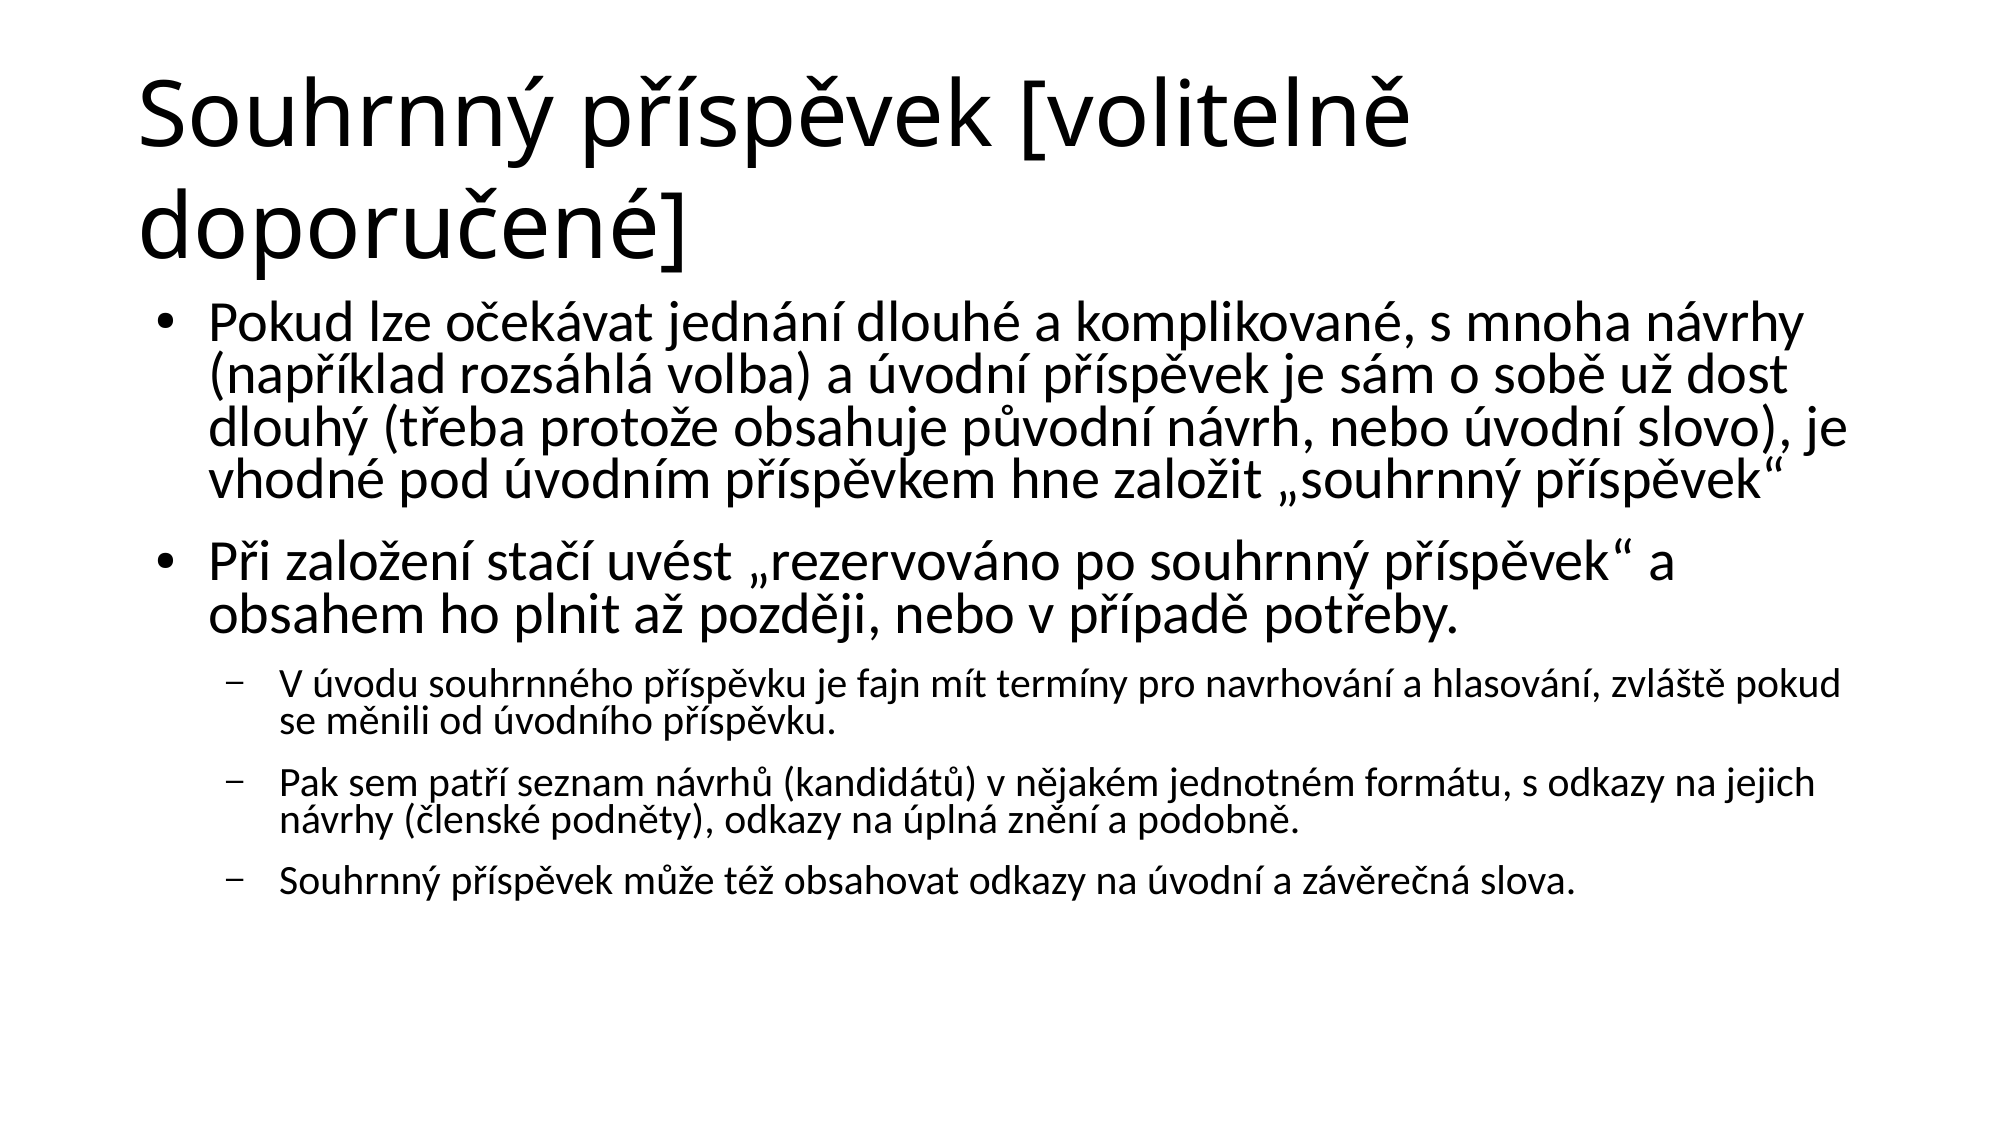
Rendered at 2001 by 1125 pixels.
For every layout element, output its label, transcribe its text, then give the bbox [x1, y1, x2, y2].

list Pokud lze očekávat jednání dlouhé a komplikované, s mnoha návrhy (například rozsáhlá volba) a úvodní příspěvek je sám o sobě už dost dlouhý (třeba protože obsahuje původní návrh, nebo úvodní slovo), je vhodné pod úvodním příspěvkem hne založit „souhrnný příspěvek“ Při založení stačí uvést „rezervováno po souhrnný příspěvek“ a obsahem ho plnit až později, nebo v případě potřeby. V úvodu souhrnného příspěvku je fajn mít termíny pro navrhování a hlasování, zvláště pokud se měnili od úvodního příspěvku. Pak sem patří seznam návrhů (kandidátů) v nějakém jednotném formátu, s odkazy na jejich návrhy (členské podněty), odkazy na úplná znění a podobně. Souhrnný příspěvek může též obsahovat odkazy na úvodní a závěrečná slova. [137, 299, 1863, 1014]
title Souhrnný příspěvek [volitelně doporučené] [137, 59, 1863, 278]
